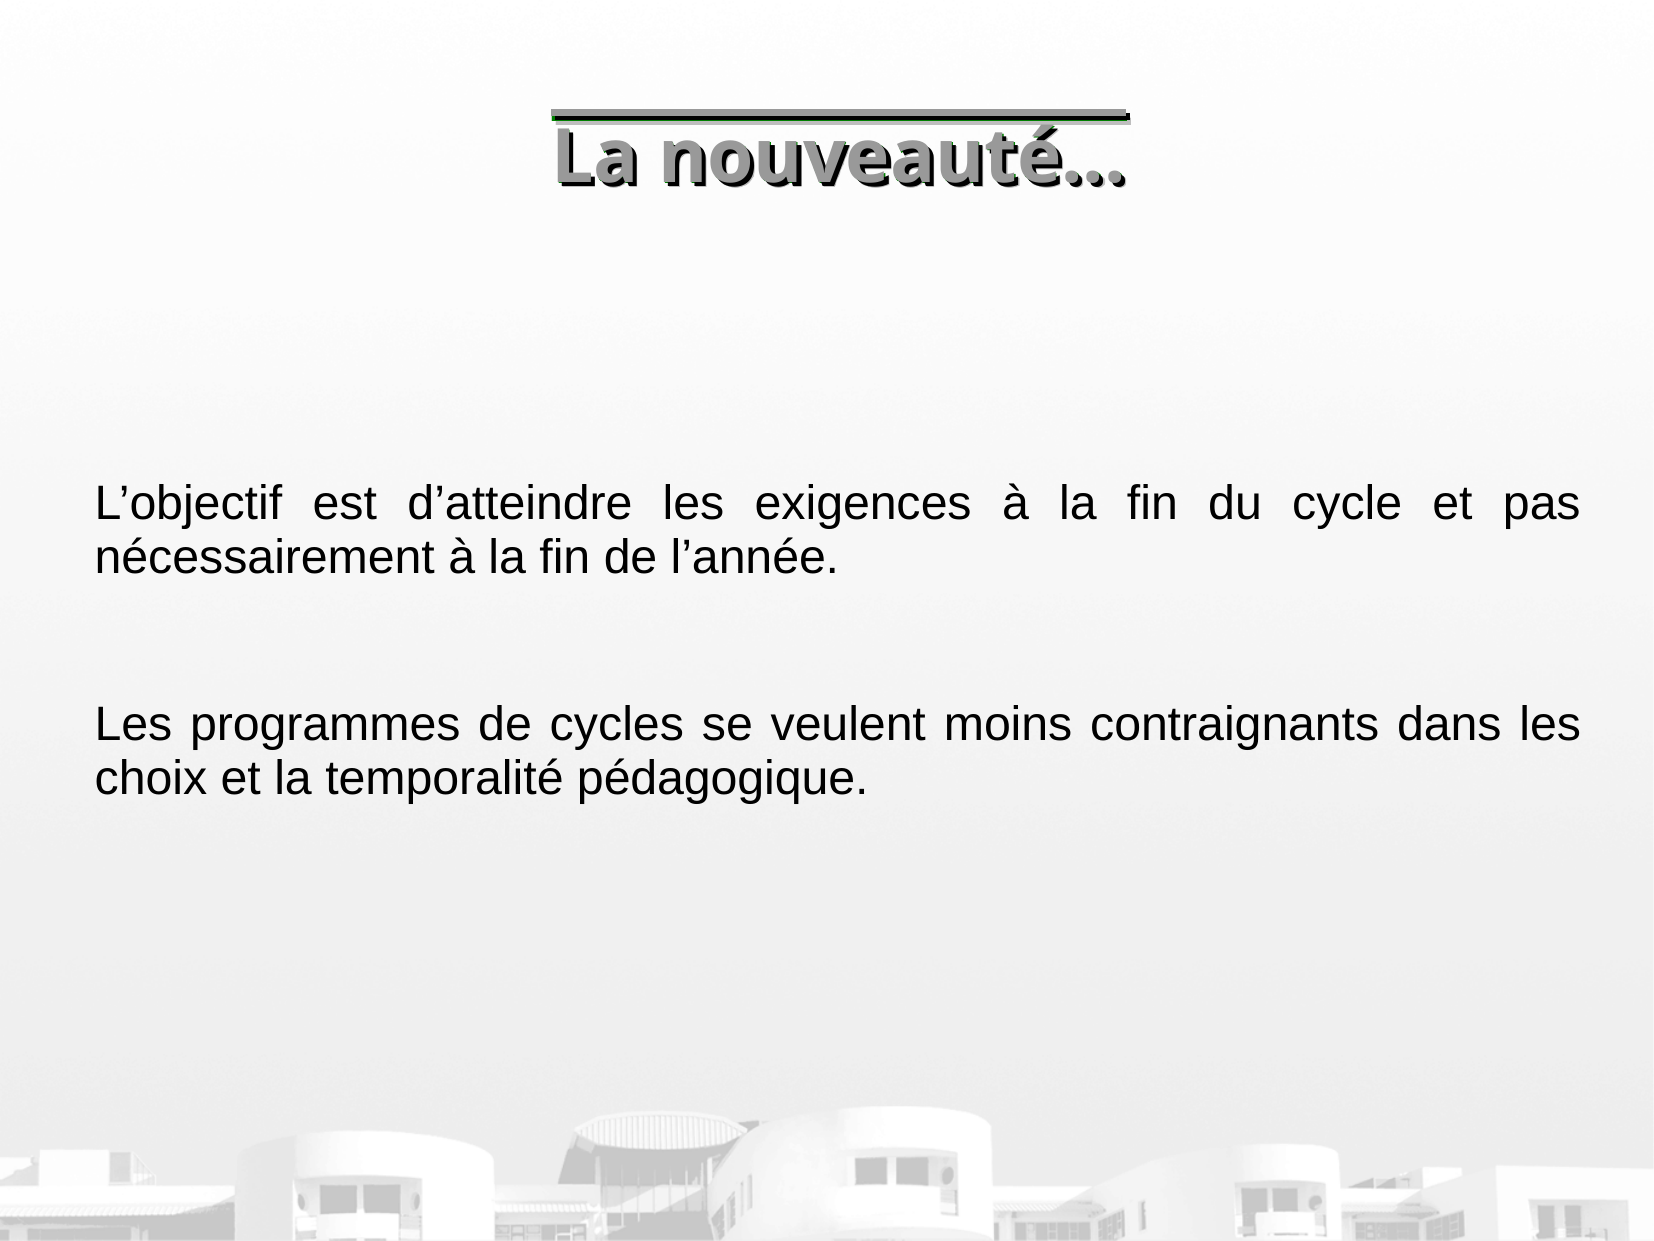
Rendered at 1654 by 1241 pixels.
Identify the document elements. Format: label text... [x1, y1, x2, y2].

picture [0, 0, 1654, 1241]
list L’objectif est d’atteindre les exigences à la fin du cycle et pas nécessairement à la fin de l’année. Les programmes de cycles se veulent moins contraignants dans les choix et la temporalité pédagogique. [94, 308, 1583, 1028]
title La nouveauté... [94, 47, 1583, 260]
